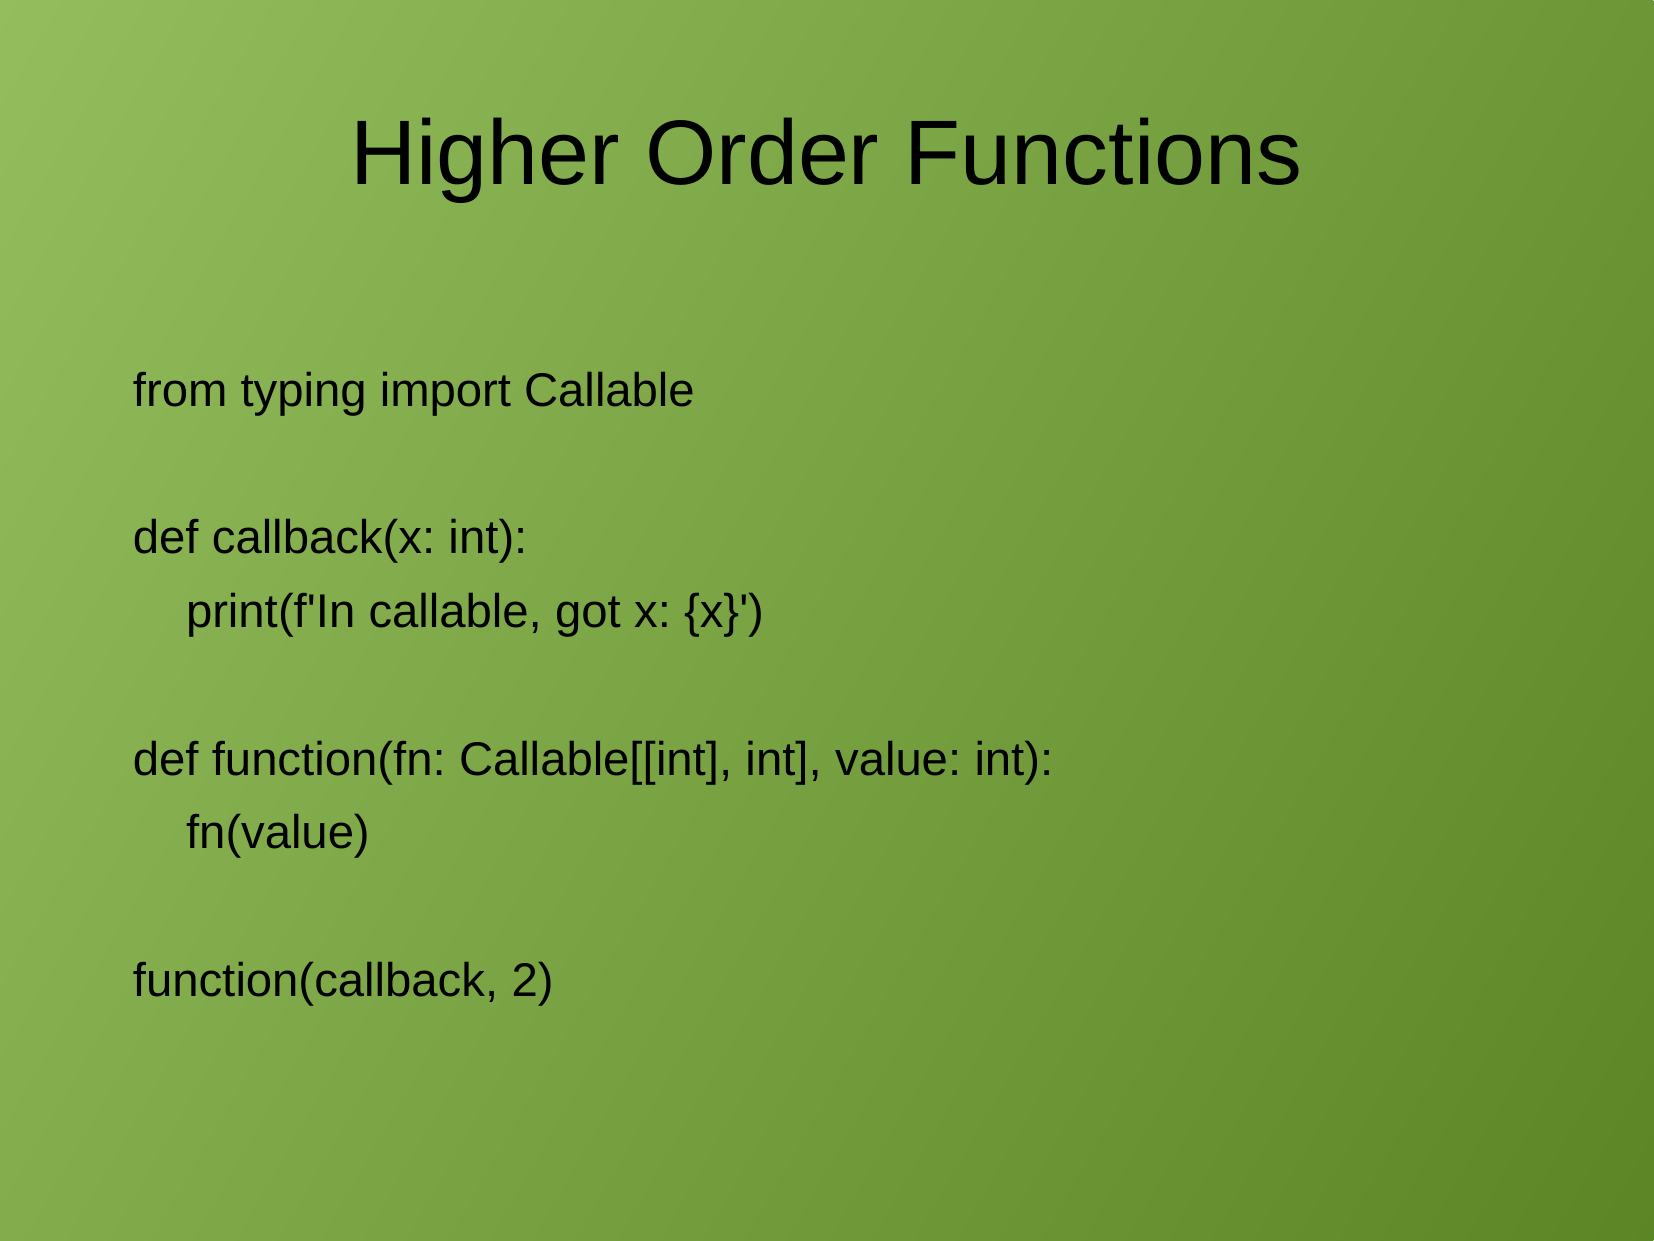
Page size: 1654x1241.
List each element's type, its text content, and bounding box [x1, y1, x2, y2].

title Higher Order Functions [82, 49, 1571, 257]
list from typing import Callable def callback(x: int): print(f'In callable, got x: {x}') def function(fn: Callable[[int], int], value: int): fn(value) function(callback, 2) [82, 290, 1571, 1010]
